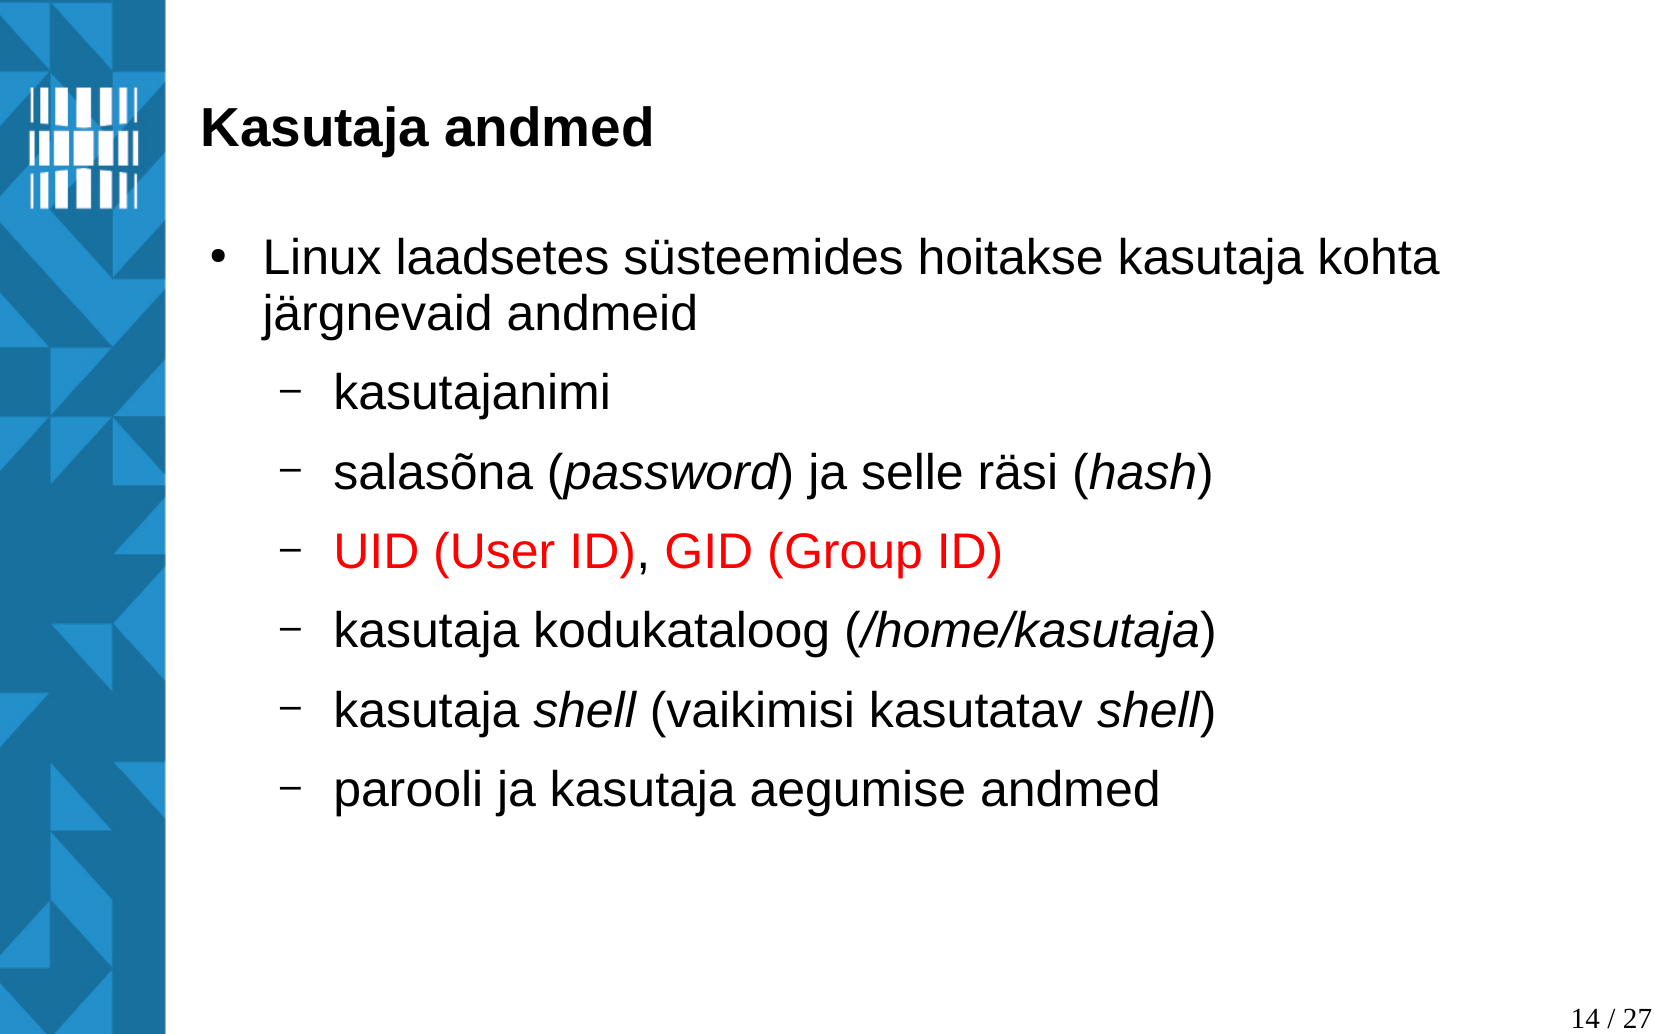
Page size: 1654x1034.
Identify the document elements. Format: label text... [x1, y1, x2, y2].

list Linux laadsetes süsteemides hoitakse kasutaja kohta järgnevaid andmeid kasutajanimi salasõna (password) ja selle räsi (hash) UID (User ID), GID (Group ID) kasutaja kodukataloog (/home/kasutaja) kasutaja shell (vaikimisi kasutatav shell) parooli ja kasutaja aegumise andmed [191, 229, 1595, 857]
title Kasutaja andmed [200, 41, 1536, 214]
